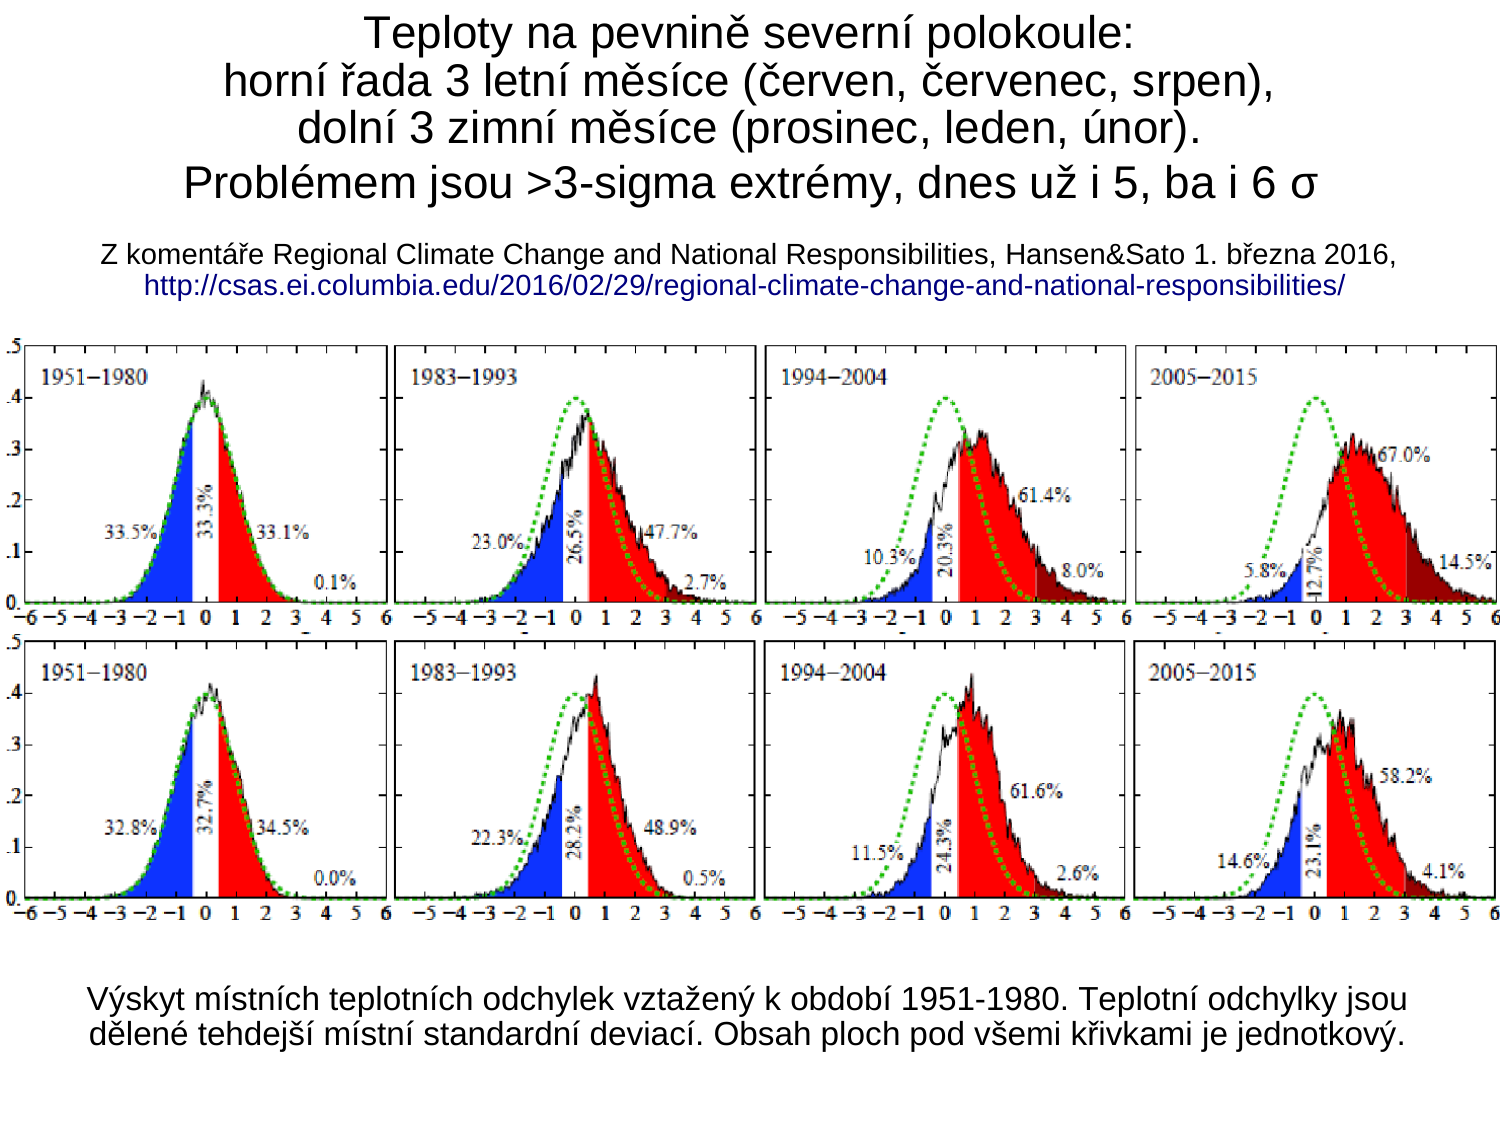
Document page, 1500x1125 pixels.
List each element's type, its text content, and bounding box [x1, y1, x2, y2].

subtitle Výskyt místních teplotních odchylek vztažený k období 1951-1980. Teplotní odchylky jsou dělené tehdejší místní standardní deviací. Obsah ploch pod všemi křivkami je jednotkový. [73, 951, 1424, 1084]
title Teploty na pevnině severní polokoule: horní řada 3 letní měsíce (červen, červenec, srpen), dolní 3 zimní měsíce (prosinec, leden, únor). Problémem jsou >3-sigma extrémy, dnes už i 5, ba i 6 σ Z komentáře Regional Climate Change and National Responsibilities, Hansen&Sato 1. března 2016, http://csas.ei.columbia.edu/2016/02/29/regional-climate-change-and-national-responsibilities/ [75, 9, 1425, 331]
picture [3, 331, 1500, 926]
